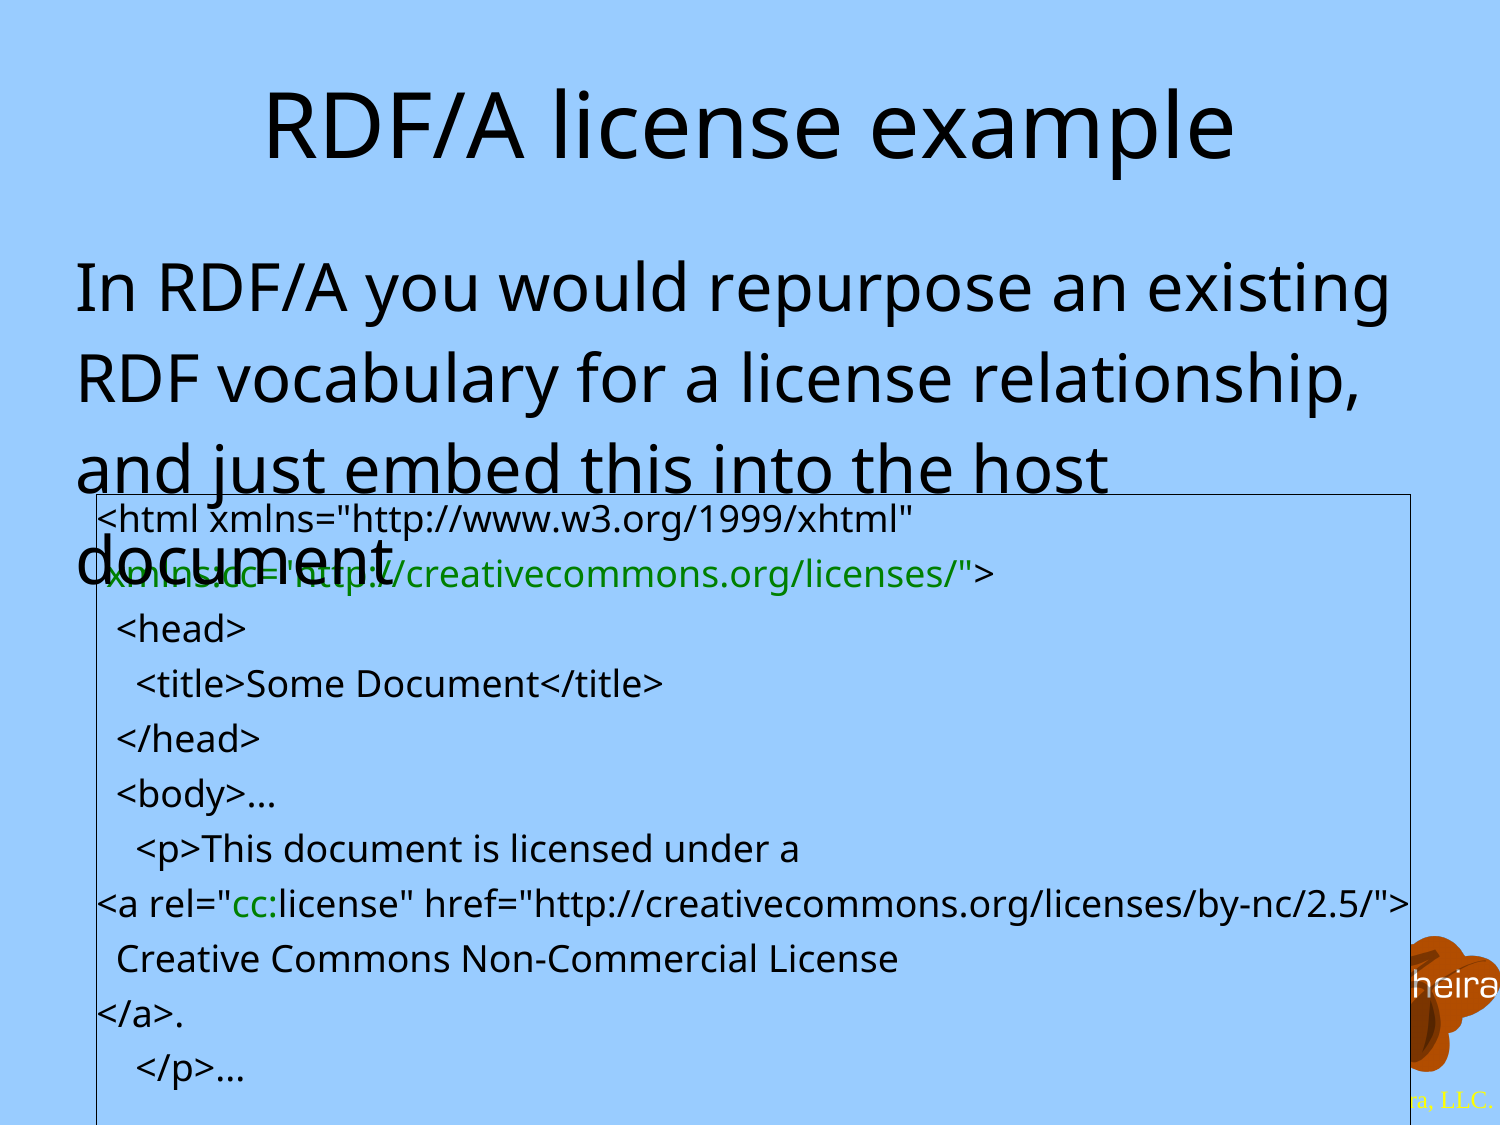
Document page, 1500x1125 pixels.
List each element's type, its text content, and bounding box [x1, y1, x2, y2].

picture [1411, 936, 1500, 1072]
list In RDF/A you would repurpose an existing RDF vocabulary for a license relationship, and just embed this into the host document [75, 240, 1425, 466]
text_box <html xmlns="http://www.w3.org/1999/xhtml" xmlns:cc="http://creativecommons.org/licenses/"> <head> <title>Some Document</title> </head> <body>... <p>This document is licensed under a <a rel="cc:license" href="http://creativecommons.org/licenses/by-nc/2.5/"> Creative Commons Non-Commercial License </a>. </p>... [96, 494, 1411, 1125]
title RDF/A license example [75, 45, 1425, 201]
